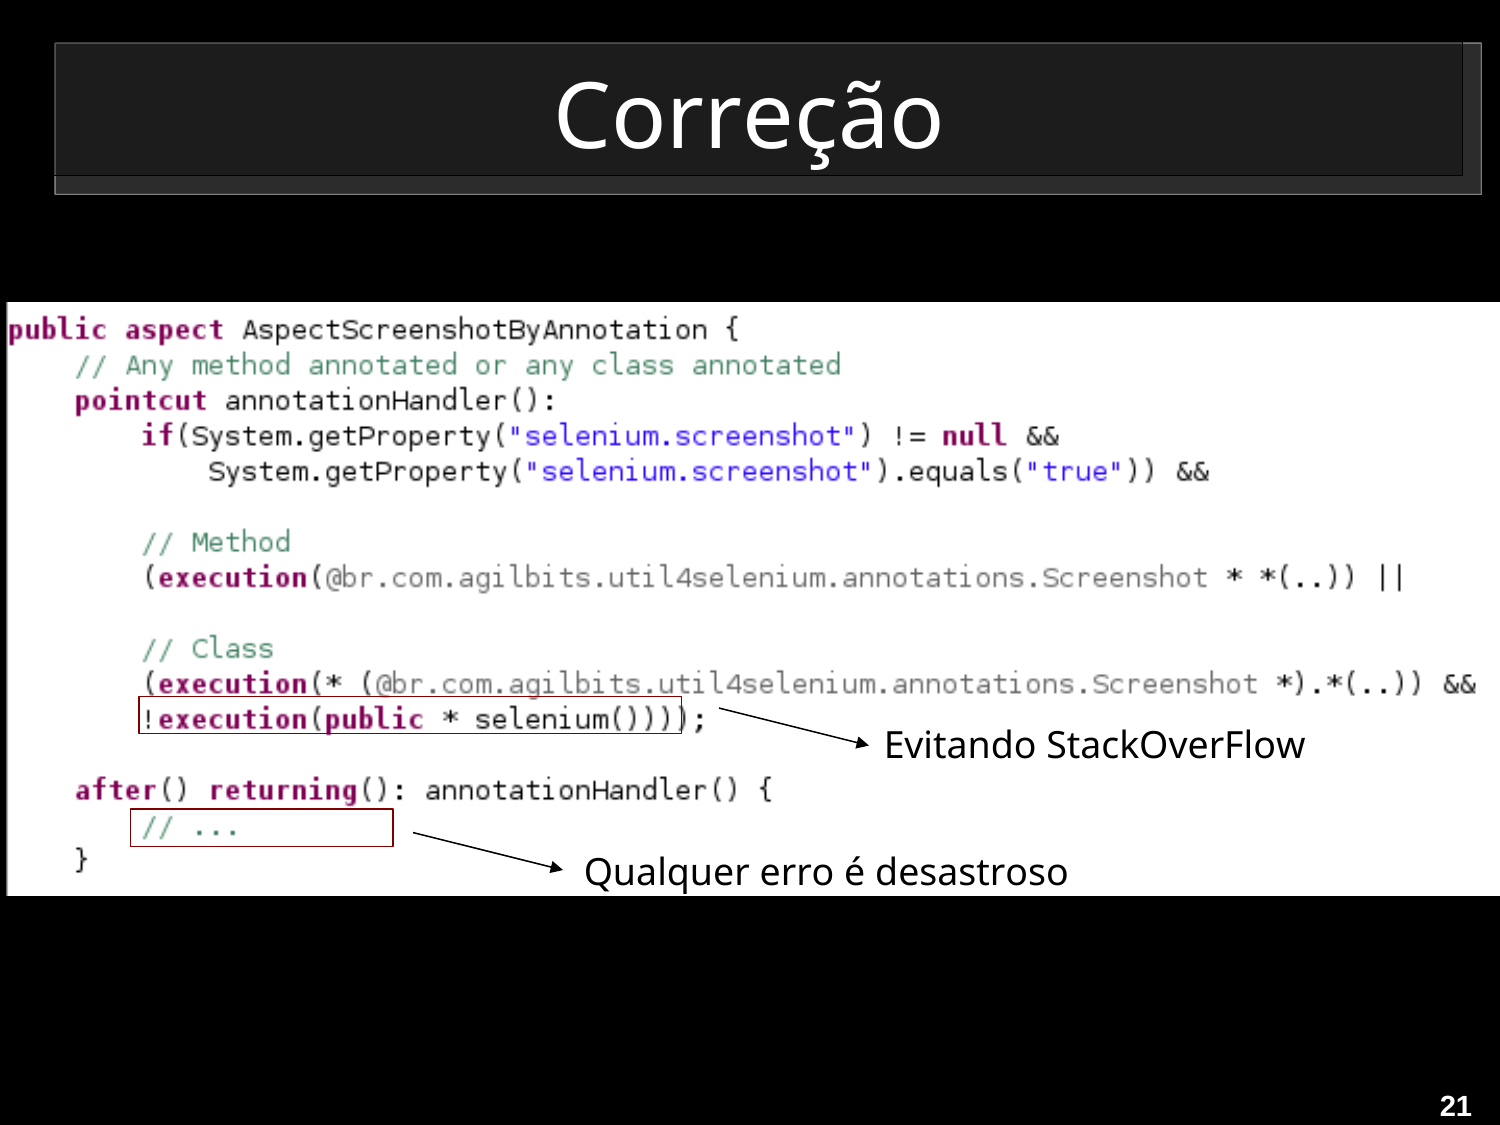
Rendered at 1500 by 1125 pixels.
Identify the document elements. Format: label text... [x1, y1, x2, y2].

text_box Qualquer erro é desastroso [568, 840, 1095, 901]
picture [6, 302, 1500, 896]
text_box Evitando StackOverFlow [868, 713, 1357, 774]
title Correção [29, 38, 1471, 188]
